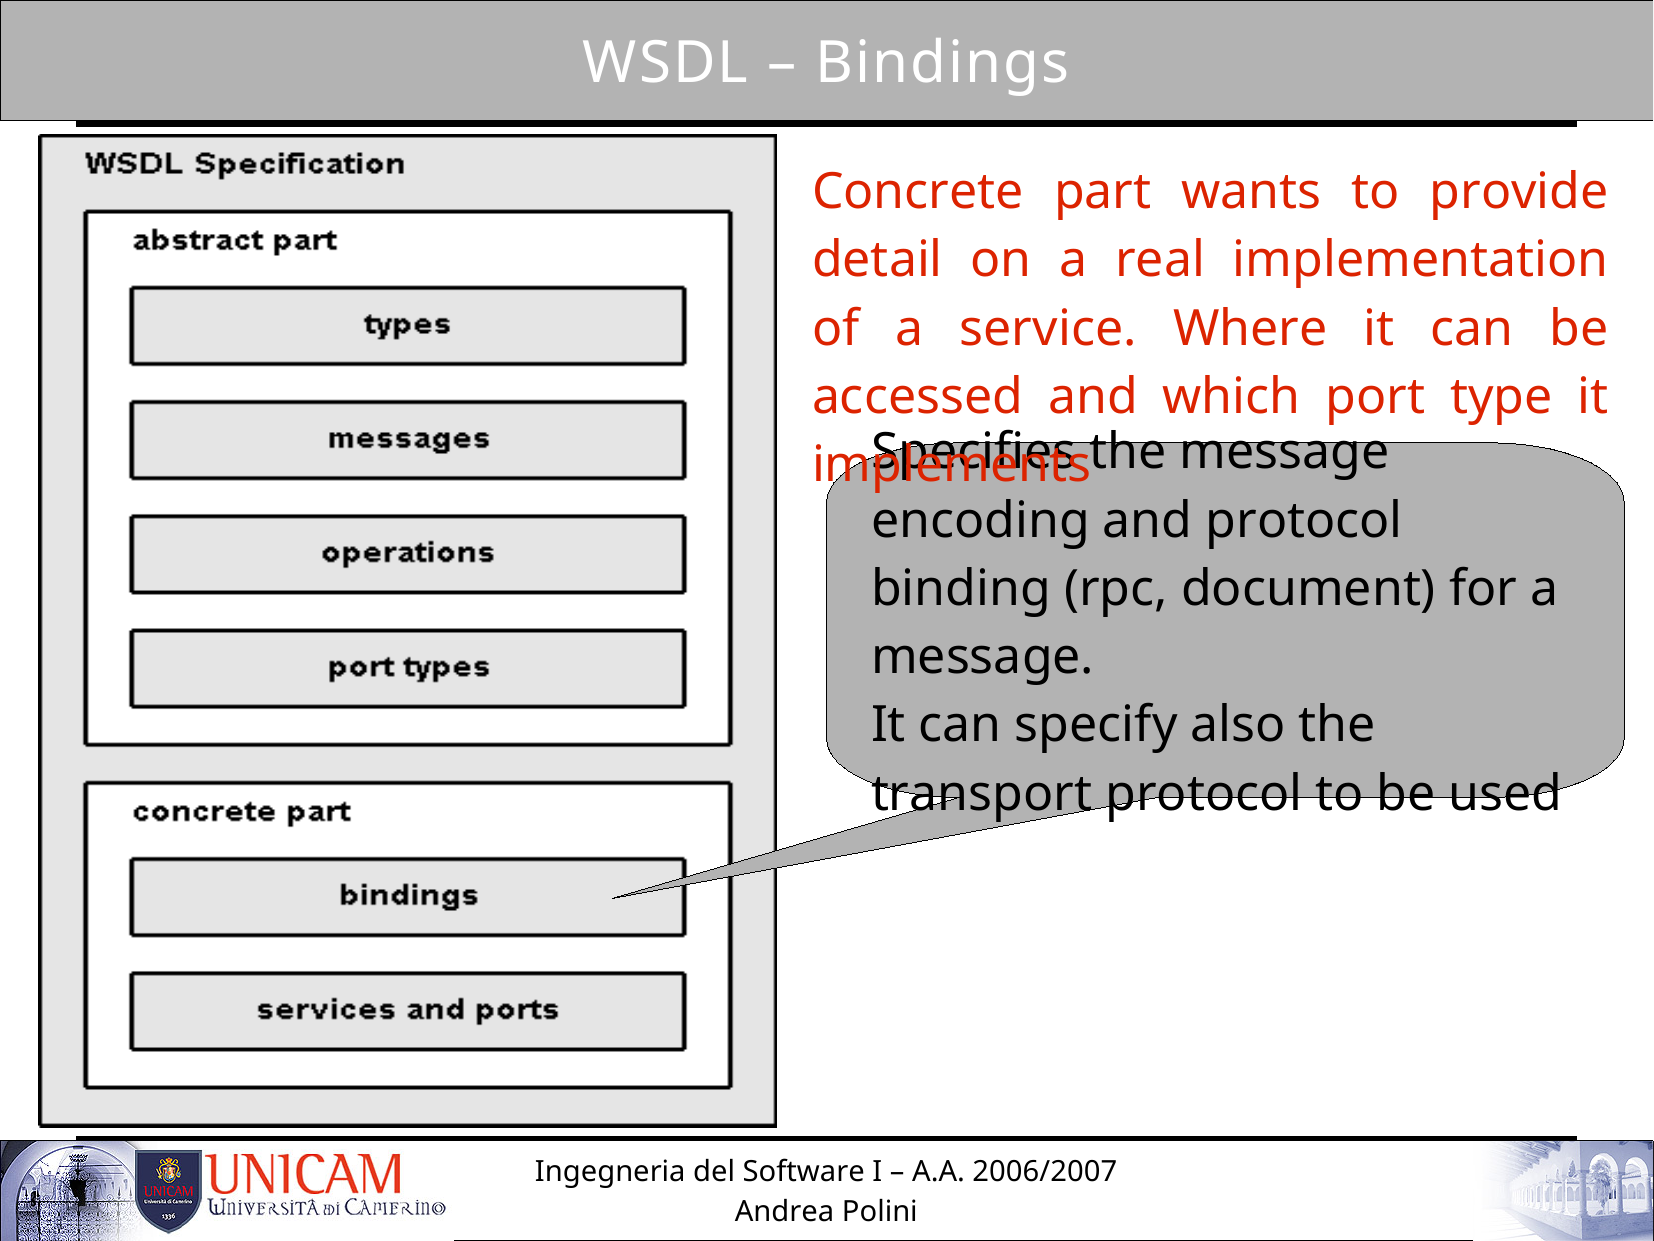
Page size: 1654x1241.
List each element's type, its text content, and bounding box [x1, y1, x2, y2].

picture [38, 134, 777, 1128]
title WSDL – Bindings [0, 0, 1653, 121]
picture [0, 1141, 454, 1241]
text_box Concrete part wants to provide detail on a real implementation of a service. Where it can be accessed and which port type it implements [797, 147, 1625, 404]
text_box Specifies the message encoding and protocol binding (rpc, document) for a message. It can specify also the transport protocol to be used [612, 442, 1625, 899]
picture [1473, 1141, 1654, 1241]
